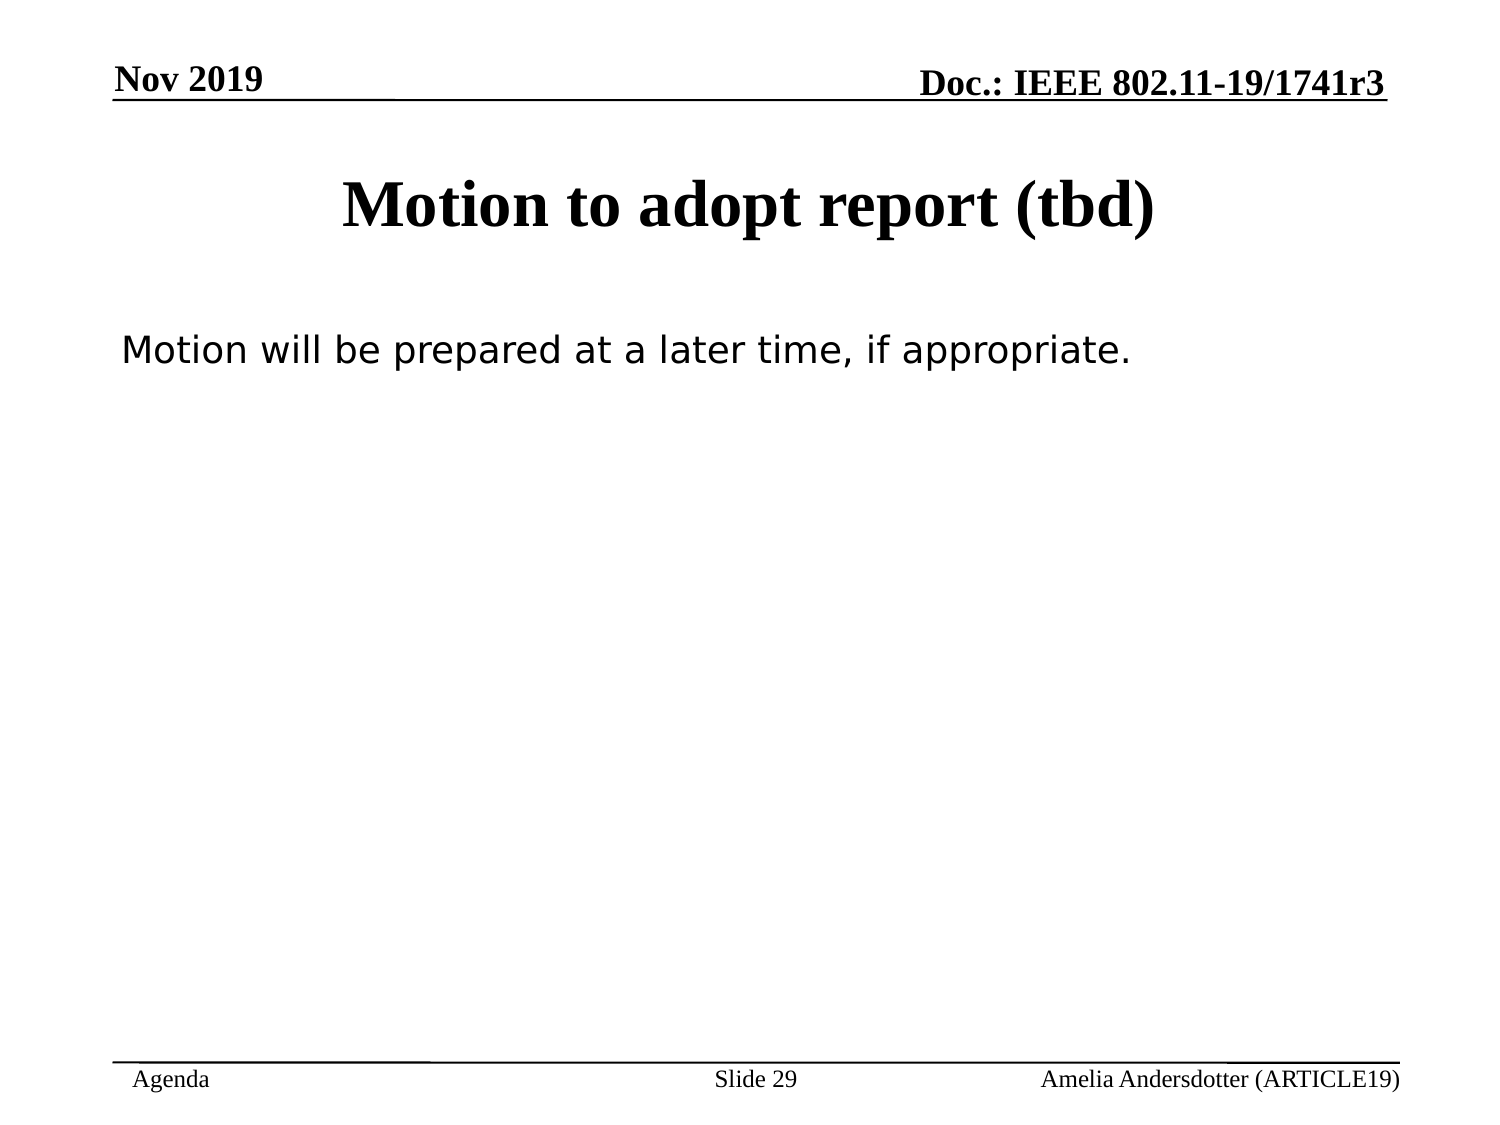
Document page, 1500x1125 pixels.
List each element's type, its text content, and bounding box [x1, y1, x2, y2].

text_box Amelia Andersdotter (ARTICLE19) [878, 1062, 1401, 1092]
text_box Nov 2019 [114, 54, 422, 99]
text_box Slide <number> [712, 1062, 799, 1122]
text_box Motion will be prepared at a later time, if appropriate. [106, 318, 1359, 379]
text_box Motion to adopt report (tbd) [112, 112, 1387, 287]
